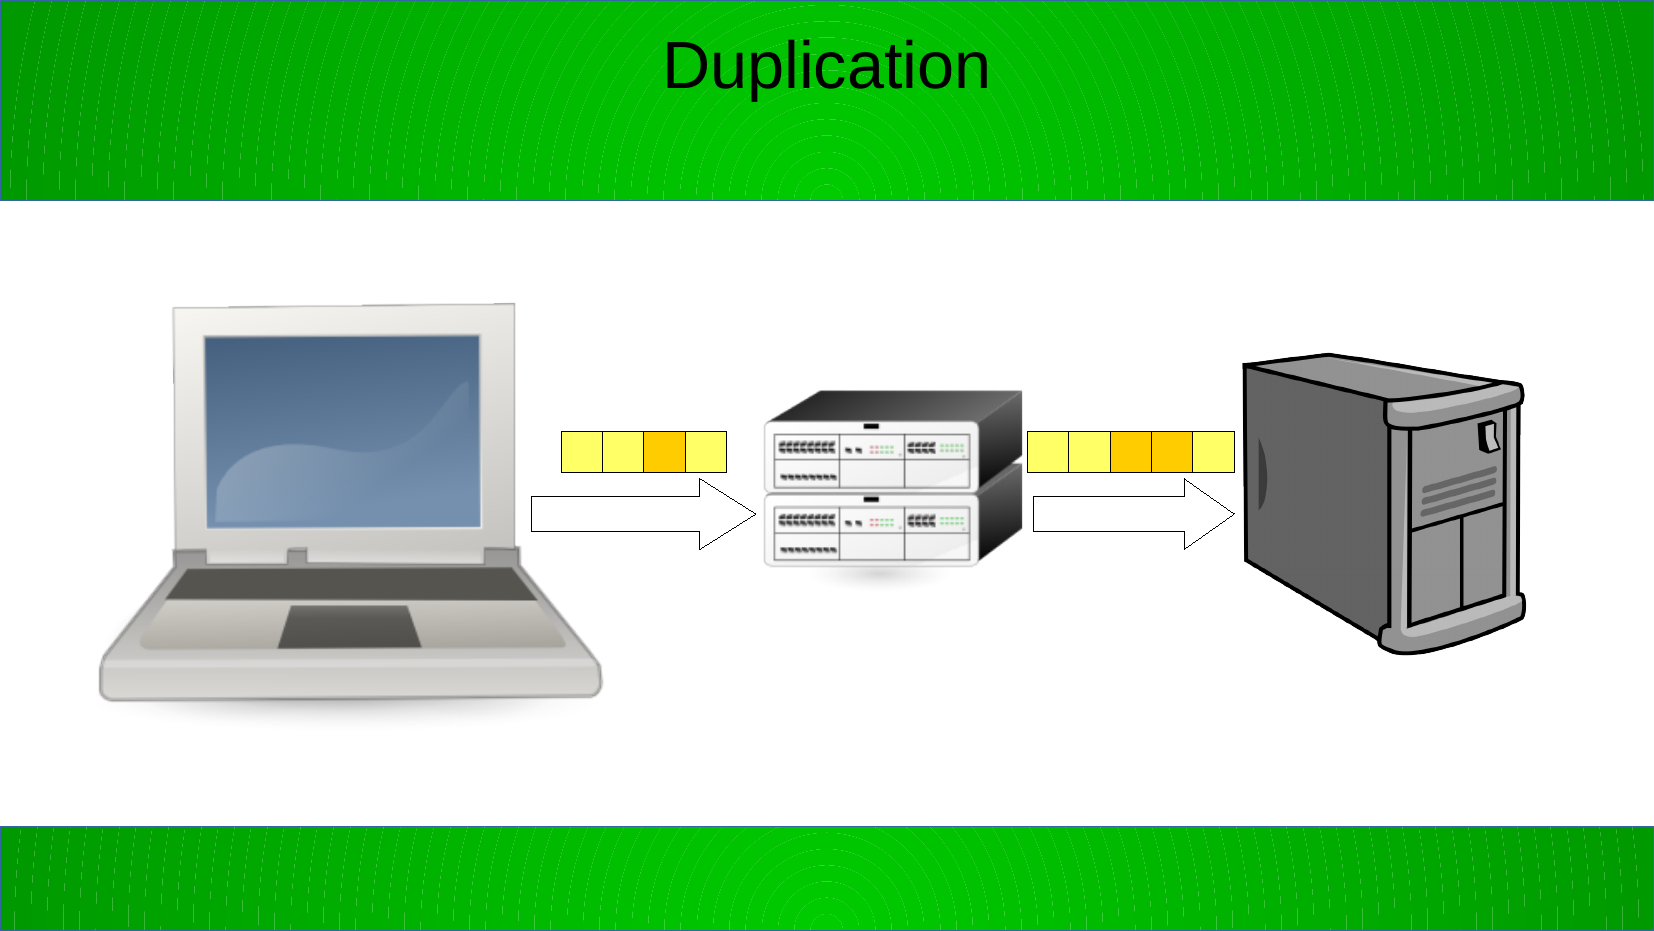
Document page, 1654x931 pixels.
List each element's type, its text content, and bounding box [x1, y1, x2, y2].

picture [672, 312, 1193, 673]
picture [532, 497, 616, 531]
text_box [1027, 431, 1235, 473]
picture [1216, 247, 1560, 733]
text_box [561, 431, 727, 473]
picture [82, 217, 616, 751]
title Duplication [82, 0, 1571, 143]
